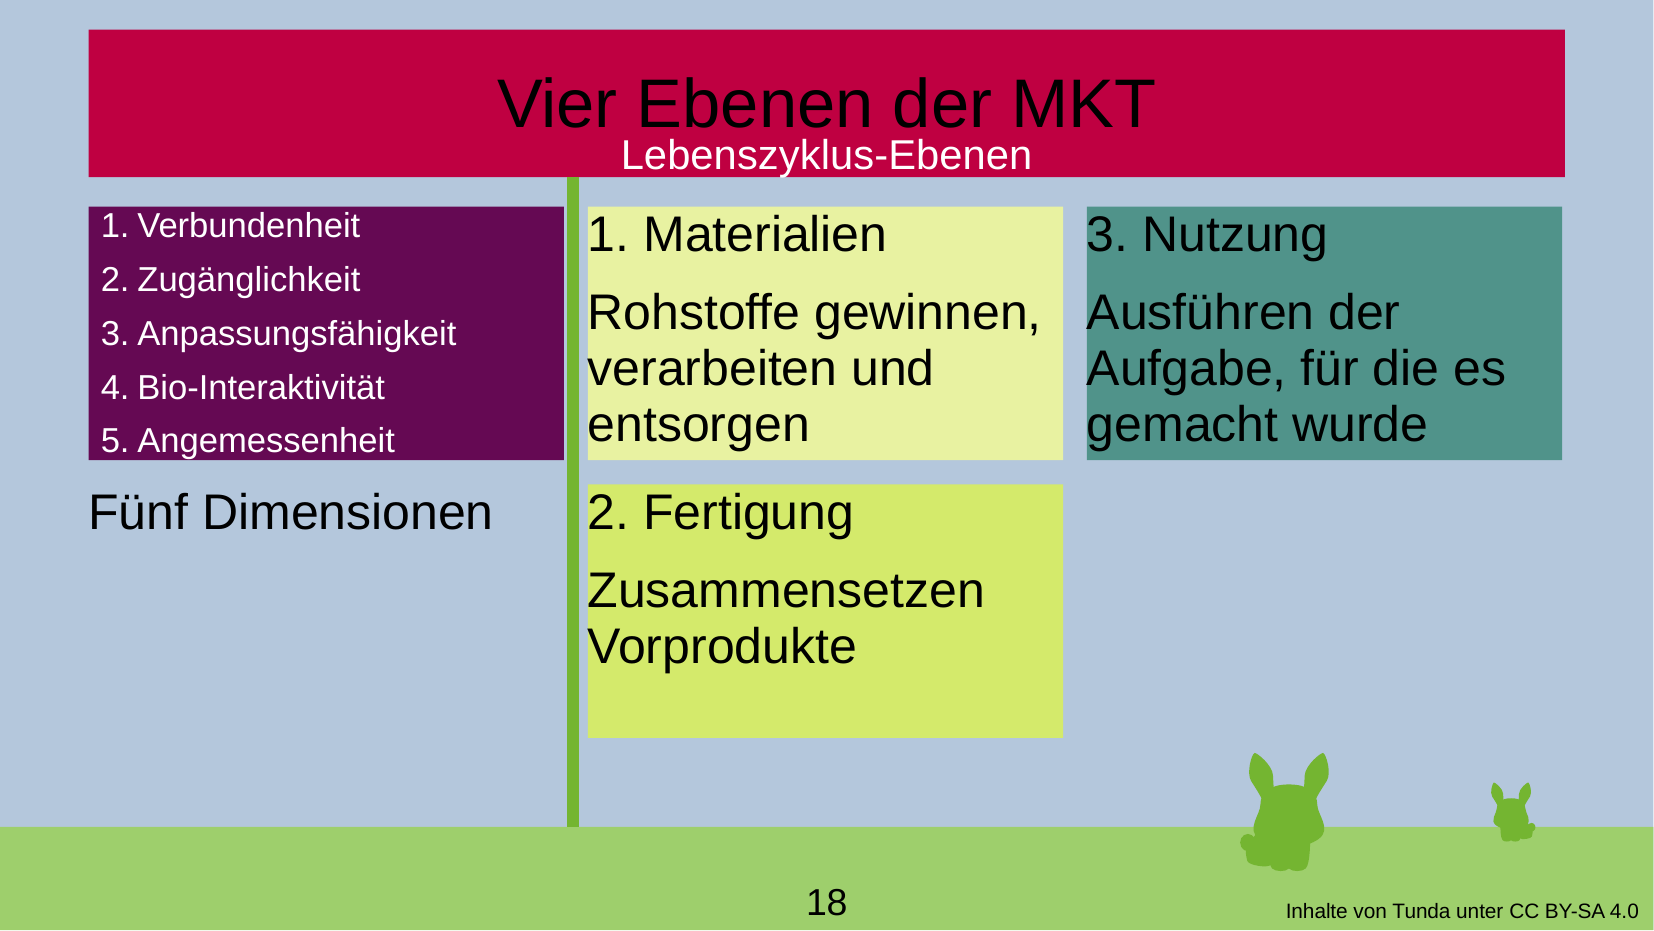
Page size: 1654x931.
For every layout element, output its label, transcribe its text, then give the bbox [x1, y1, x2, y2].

list 2. Fertigung Zusammensetzen Vorprodukte [587, 484, 1064, 738]
list 3. Nutzung Ausführen der Aufgabe, für die es gemacht wurde [1086, 206, 1563, 461]
text_box Lebenszyklus-Ebenen [501, 124, 1152, 186]
title Vier Ebenen der MKT [88, 29, 1565, 178]
list Fünf Dimensionen [88, 484, 564, 738]
list Verbundenheit Zugänglichkeit Anpassungsfähigkeit Bio-Interaktivität Angemessenheit [88, 206, 564, 461]
text_box <Foliennummer> [259, 874, 944, 931]
list 1. Materialien Rohstoffe gewinnen, verarbeiten und entsorgen [587, 206, 1064, 461]
text_box Inhalte von Tunda unter CC BY-SA 4.0 [944, 856, 1654, 931]
